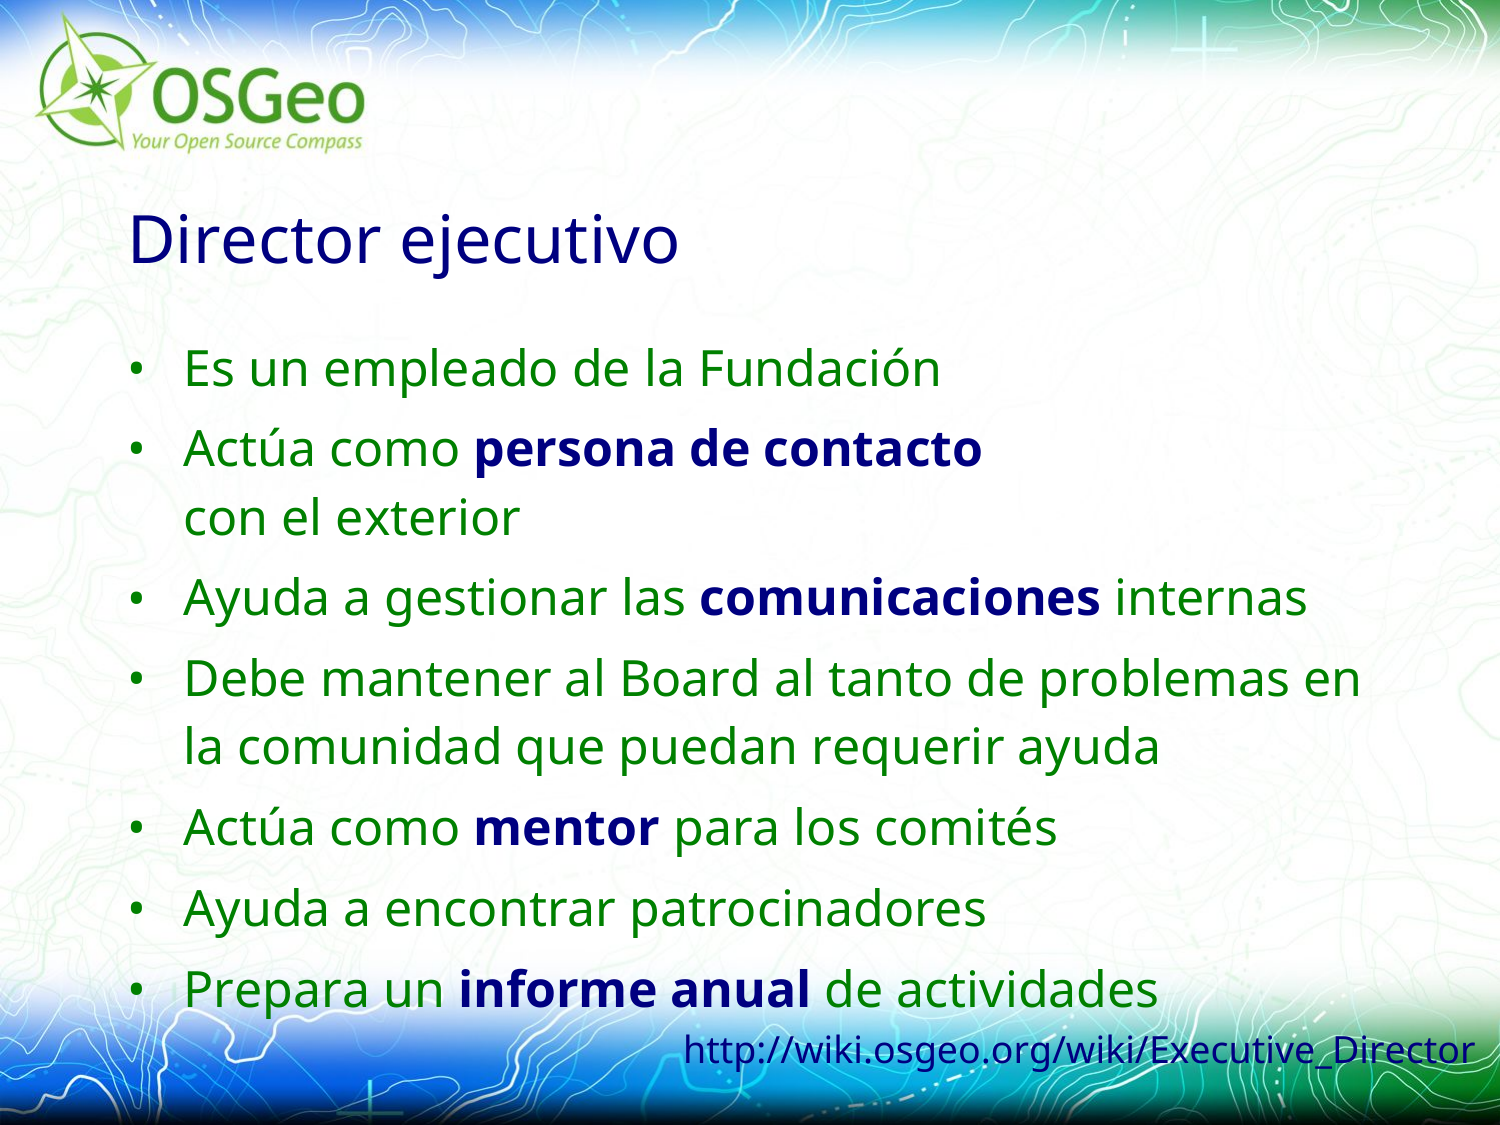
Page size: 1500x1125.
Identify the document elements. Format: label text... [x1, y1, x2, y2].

text_box http://wiki.osgeo.org/wiki/Executive_Director [308, 1018, 1492, 1094]
list Es un empleado de la Fundación Actúa como persona de contacto con el exterior Ayuda a gestionar las comunicaciones internas Debe mantener al Board al tanto de problemas en la comunidad que puedan requerir ayuda Actúa como mentor para los comités Ayuda a encontrar patrocinadores Prepara un informe anual de actividades [112, 324, 1388, 1068]
title Director ejecutivo [112, 179, 1388, 296]
picture [0, 0, 1500, 1125]
